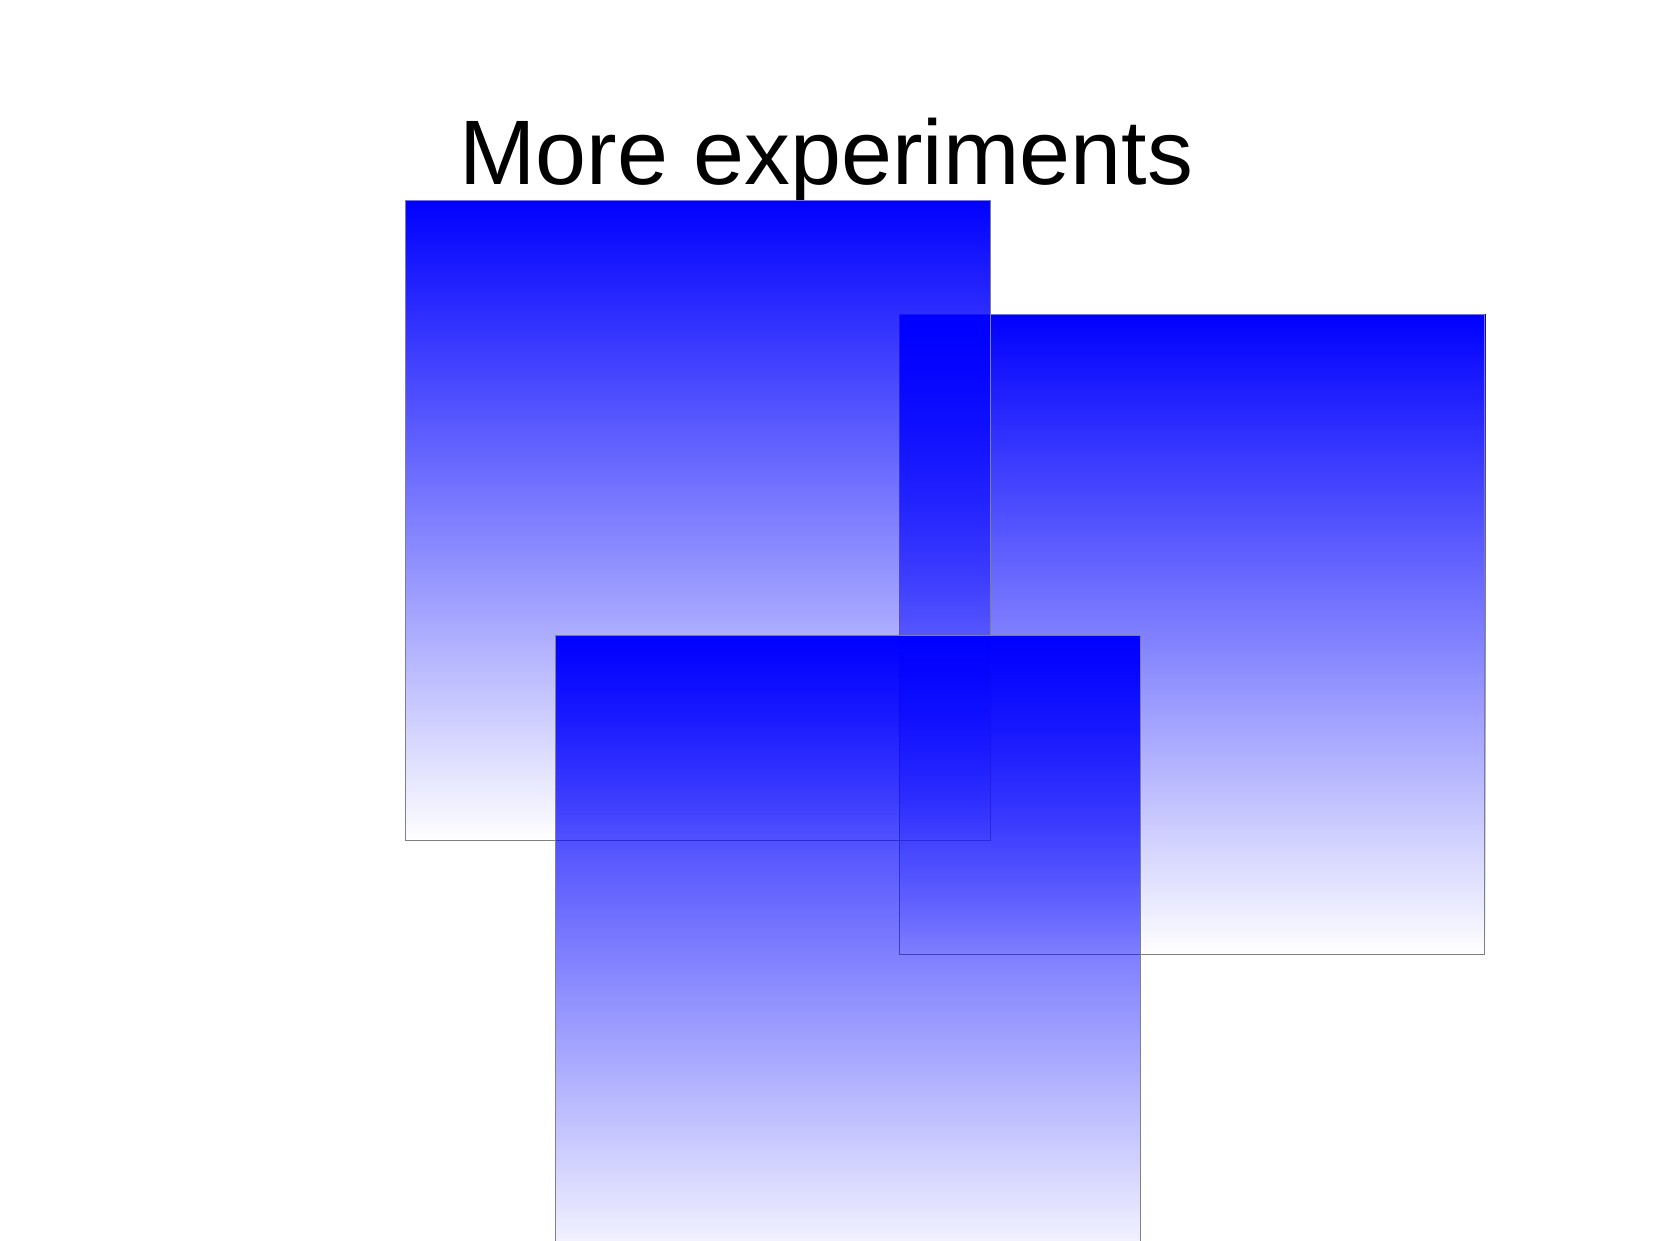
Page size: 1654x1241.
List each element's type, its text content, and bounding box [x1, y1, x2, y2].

title More experiments [82, 49, 1571, 257]
text_box [405, 200, 1485, 1241]
